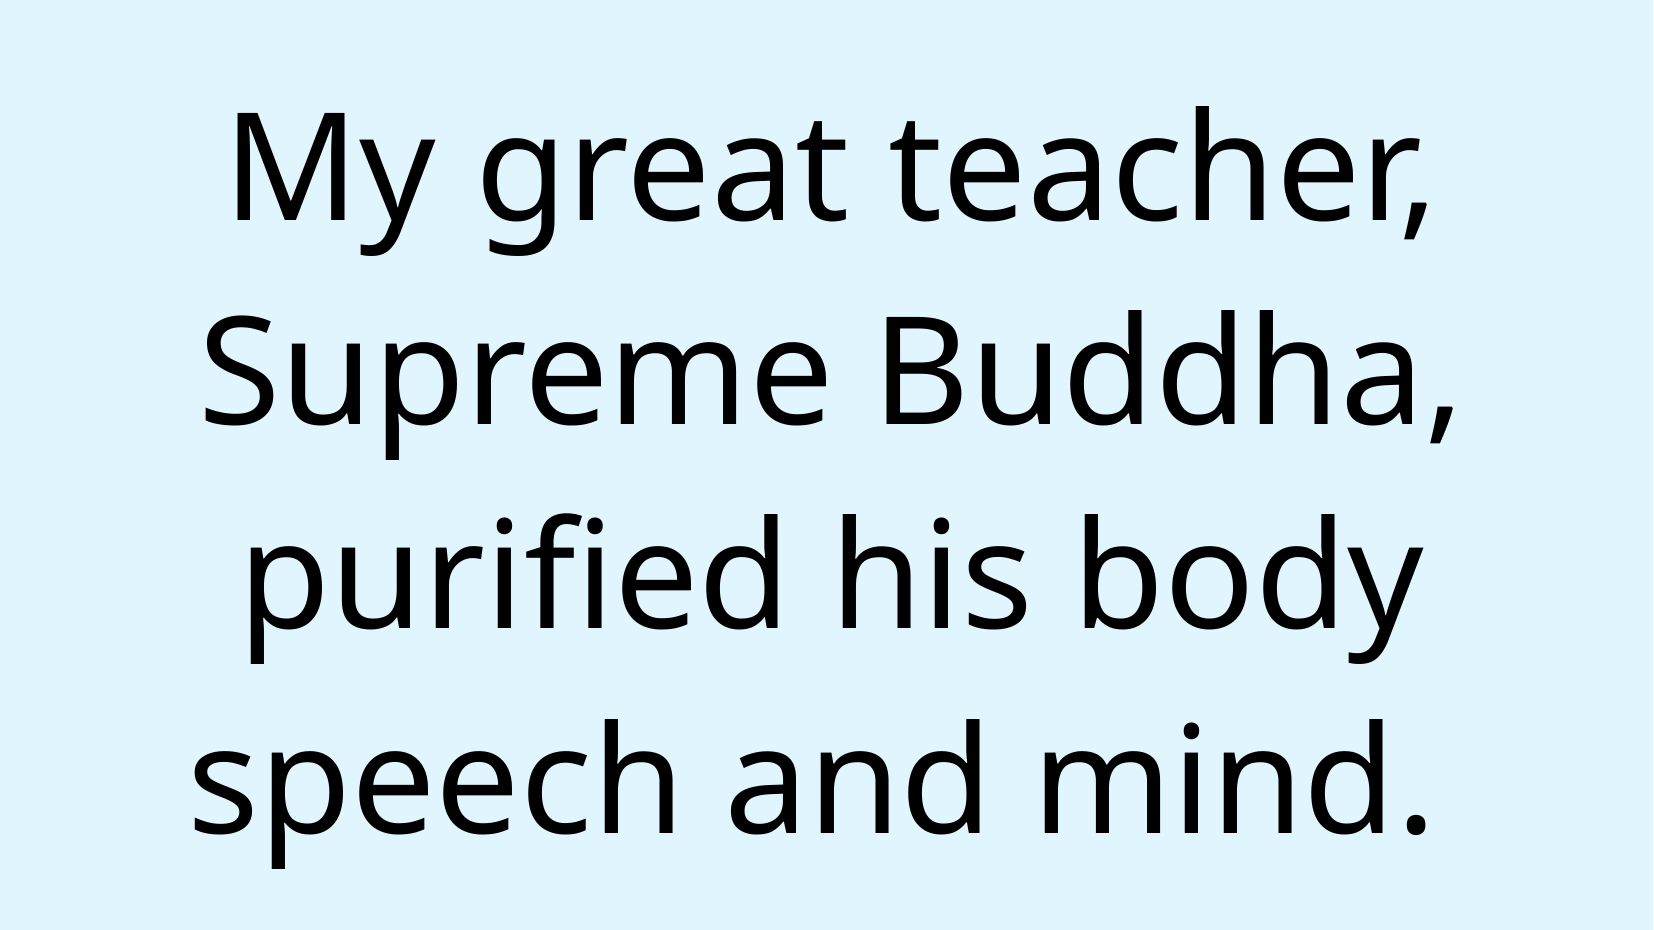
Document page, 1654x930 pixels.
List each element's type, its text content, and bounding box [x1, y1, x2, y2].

subtitle My great teacher, Supreme Buddha, purified his body speech and mind. [45, 1, 1618, 930]
